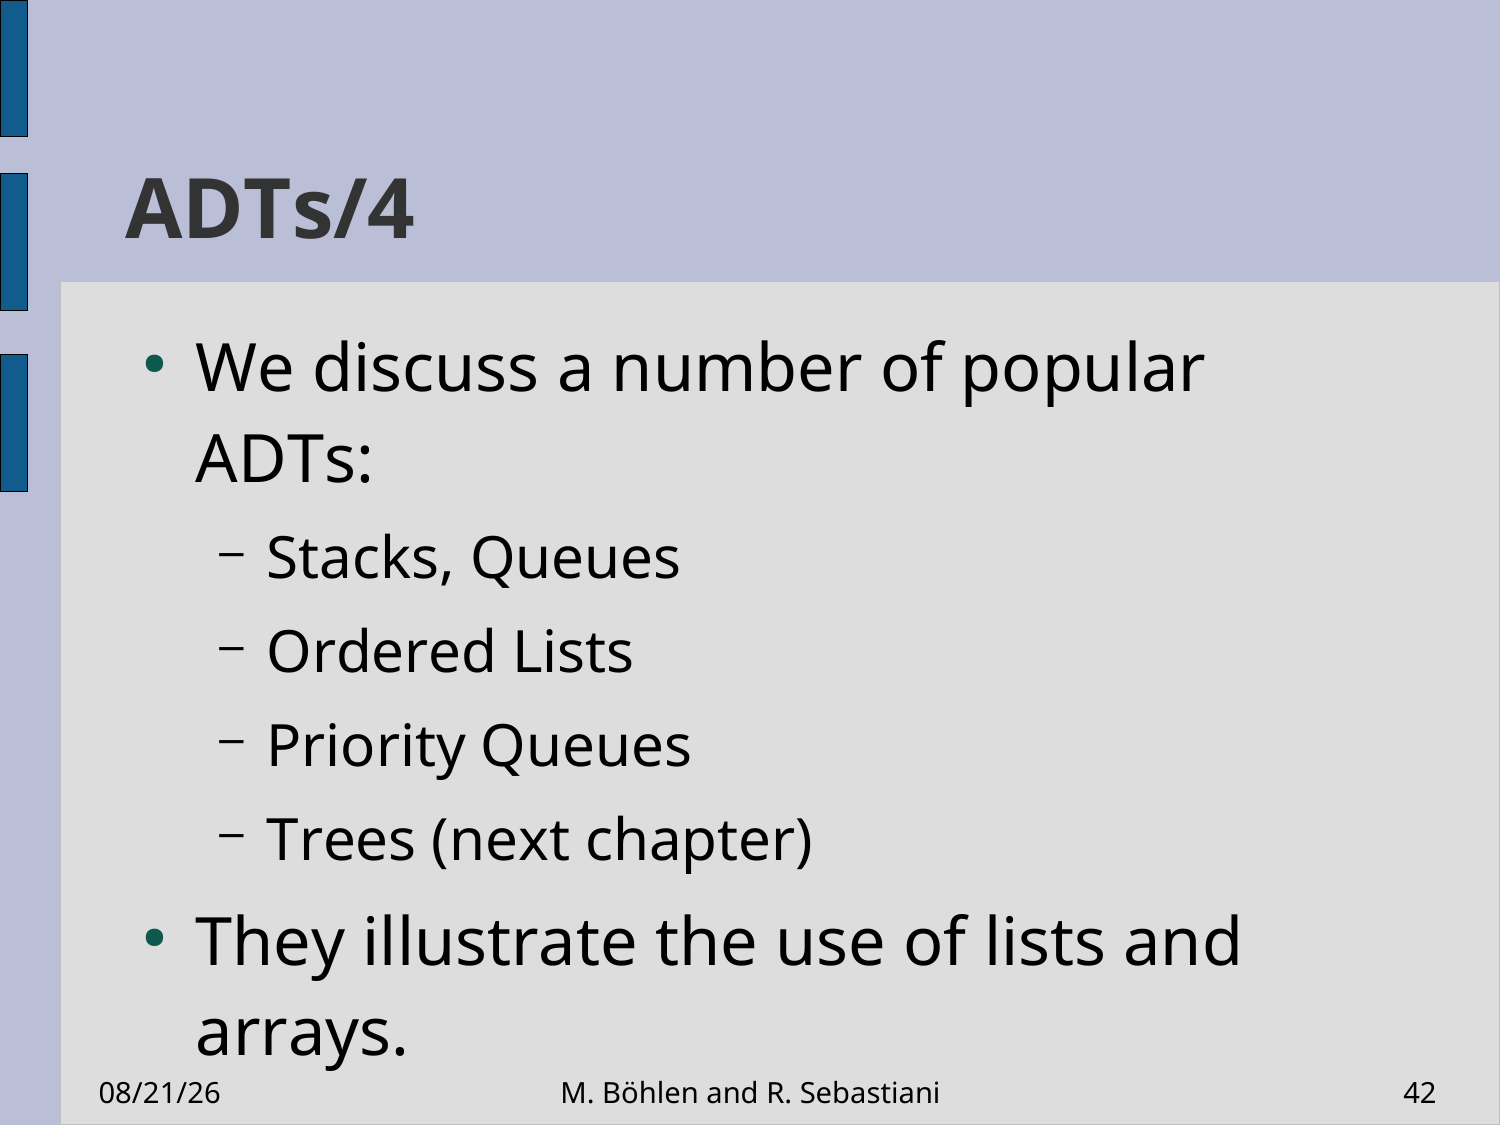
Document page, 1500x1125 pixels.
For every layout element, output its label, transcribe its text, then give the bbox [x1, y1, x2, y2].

title ADTs/4 [110, 67, 1392, 271]
list We discuss a number of popular ADTs: Stacks, Queues Ordered Lists Priority Queues Trees (next chapter) They illustrate the use of lists and arrays. [110, 312, 1392, 1037]
